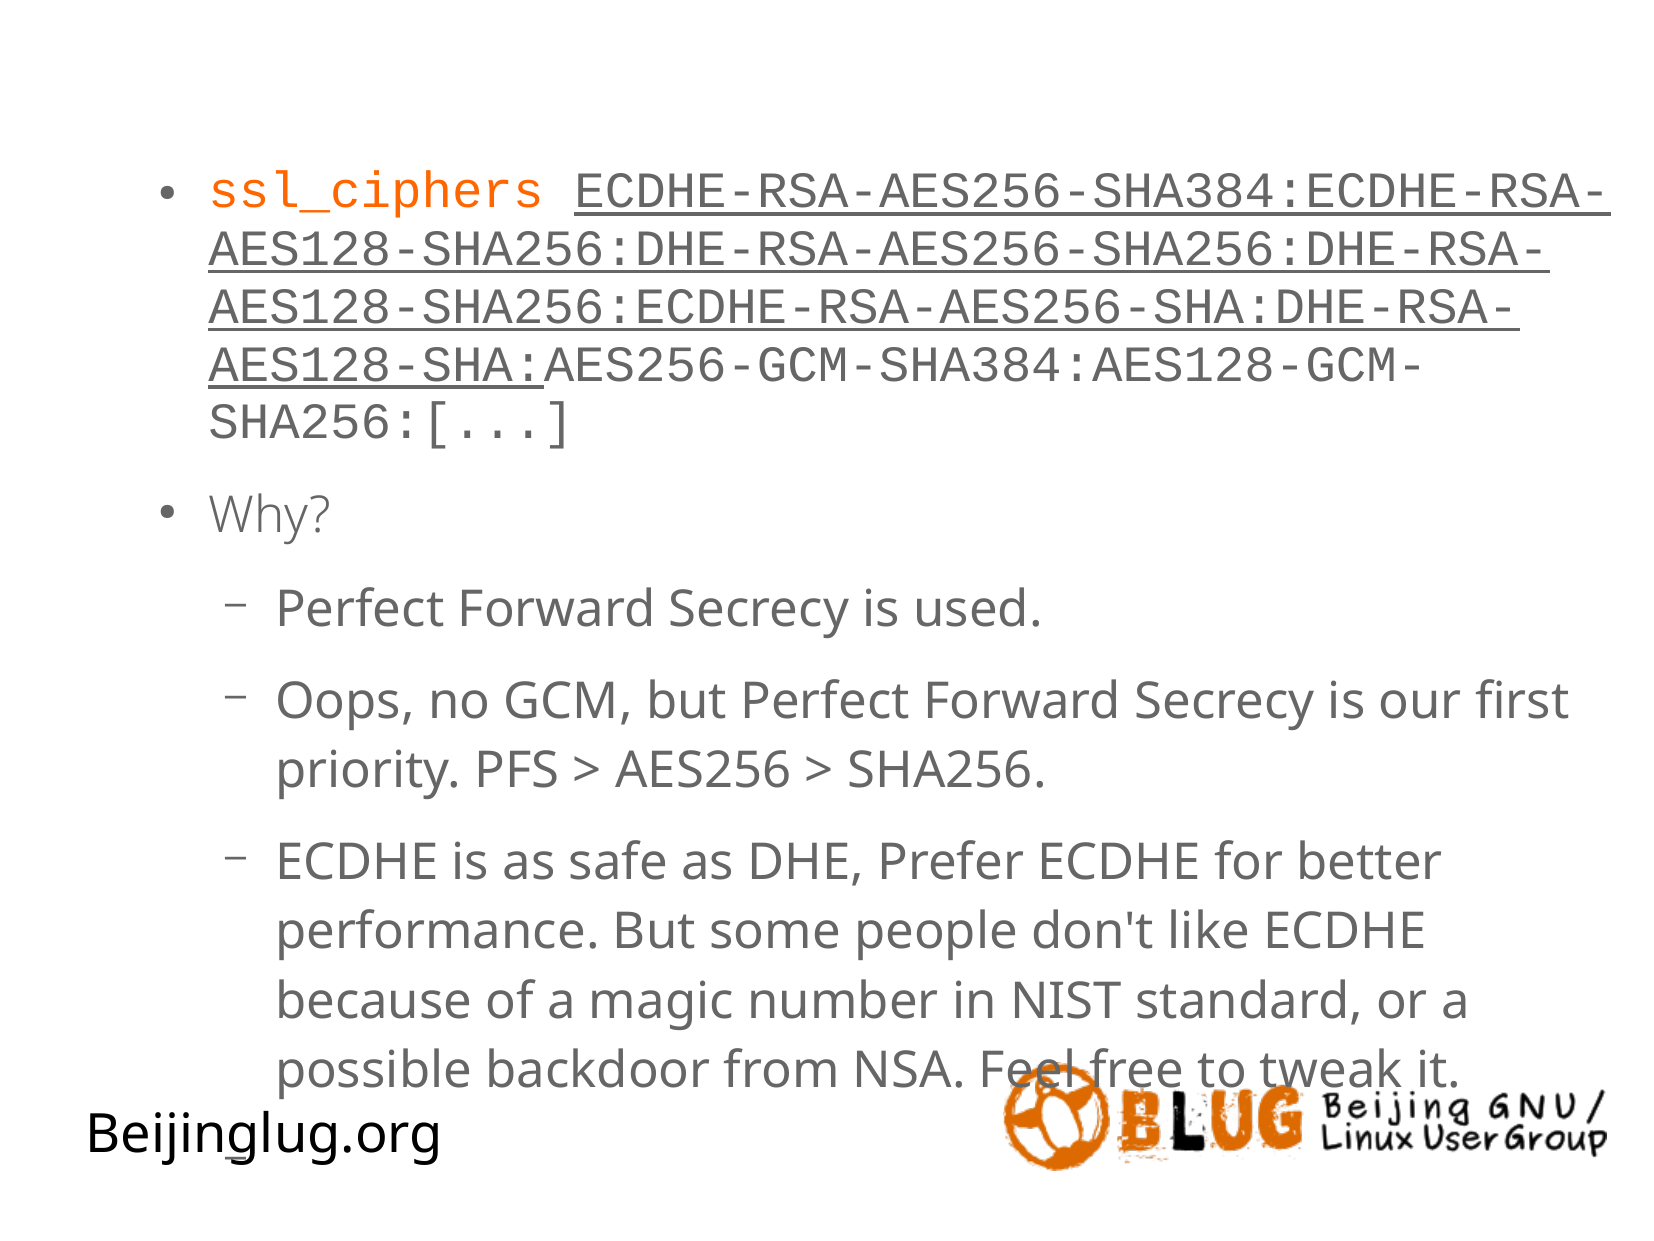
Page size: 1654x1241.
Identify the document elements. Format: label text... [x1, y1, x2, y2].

picture [1003, 1107, 1607, 1171]
list ssl_ciphers ECDHE-RSA-AES256-SHA384:ECDHE-RSA-AES128-SHA256:DHE-RSA-AES256-SHA256:DHE-RSA-AES128-SHA256:ECDHE-RSA-AES256-SHA:DHE-RSA-AES128-SHA:AES256-GCM-SHA384:AES128-GCM-SHA256:[...] Why? Perfect Forward Secrecy is used. Oops, no GCM, but Perfect Forward Secrecy is our first priority. PFS > AES256 > SHA256. ECDHE is as safe as DHE, Prefer ECDHE for better performance. But some people don't like ECDHE because of a magic number in NIST standard, or a possible backdoor from NSA. Feel free to tweak it. [141, 165, 1615, 1107]
